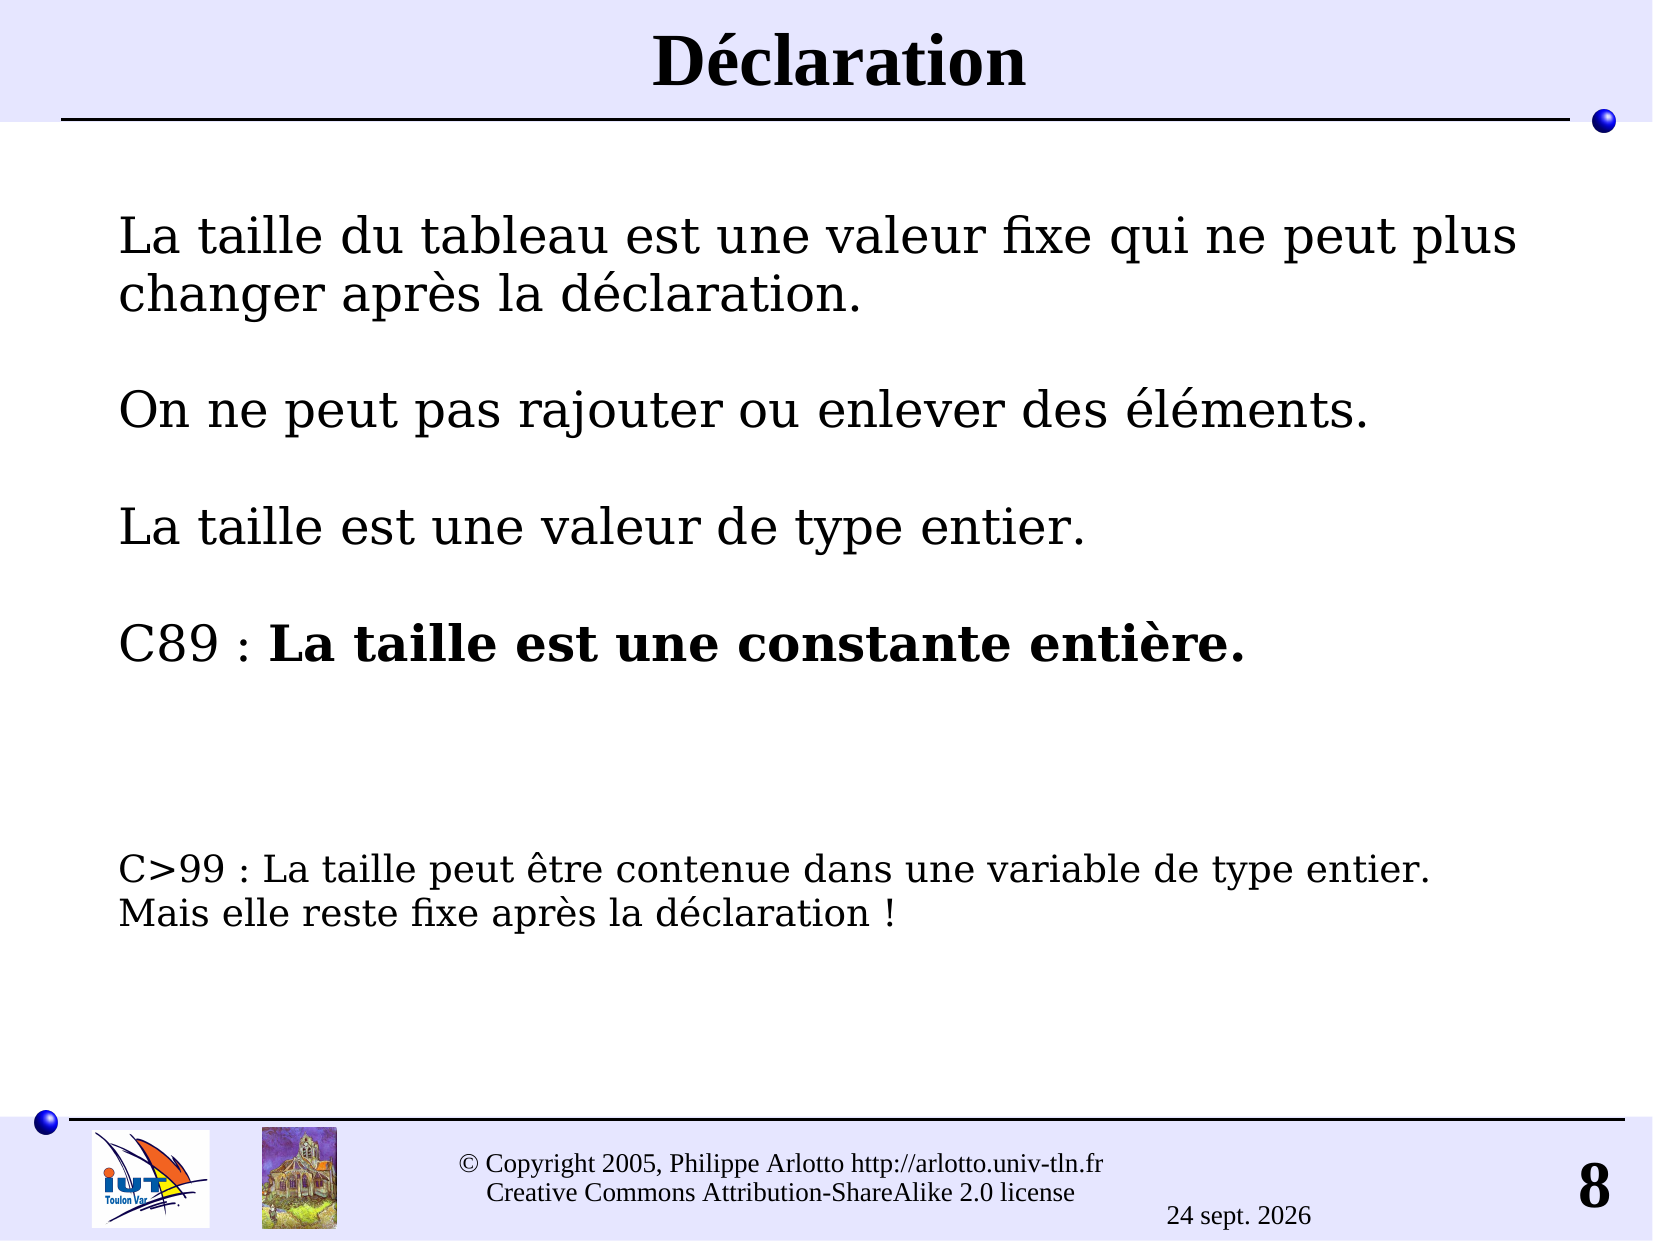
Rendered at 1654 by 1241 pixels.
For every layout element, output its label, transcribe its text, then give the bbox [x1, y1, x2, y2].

text_box La taille du tableau est une valeur fixe qui ne peut plus changer après la déclaration. On ne peut pas rajouter ou enlever des éléments. La taille est une valeur de type entier. C89 : La taille est une constante entière. C>99 : La taille peut être contenue dans une variable de type entier. Mais elle reste fixe après la déclaration ! [118, 206, 1537, 998]
picture [262, 1127, 337, 1229]
title Déclaration [95, 11, 1585, 110]
